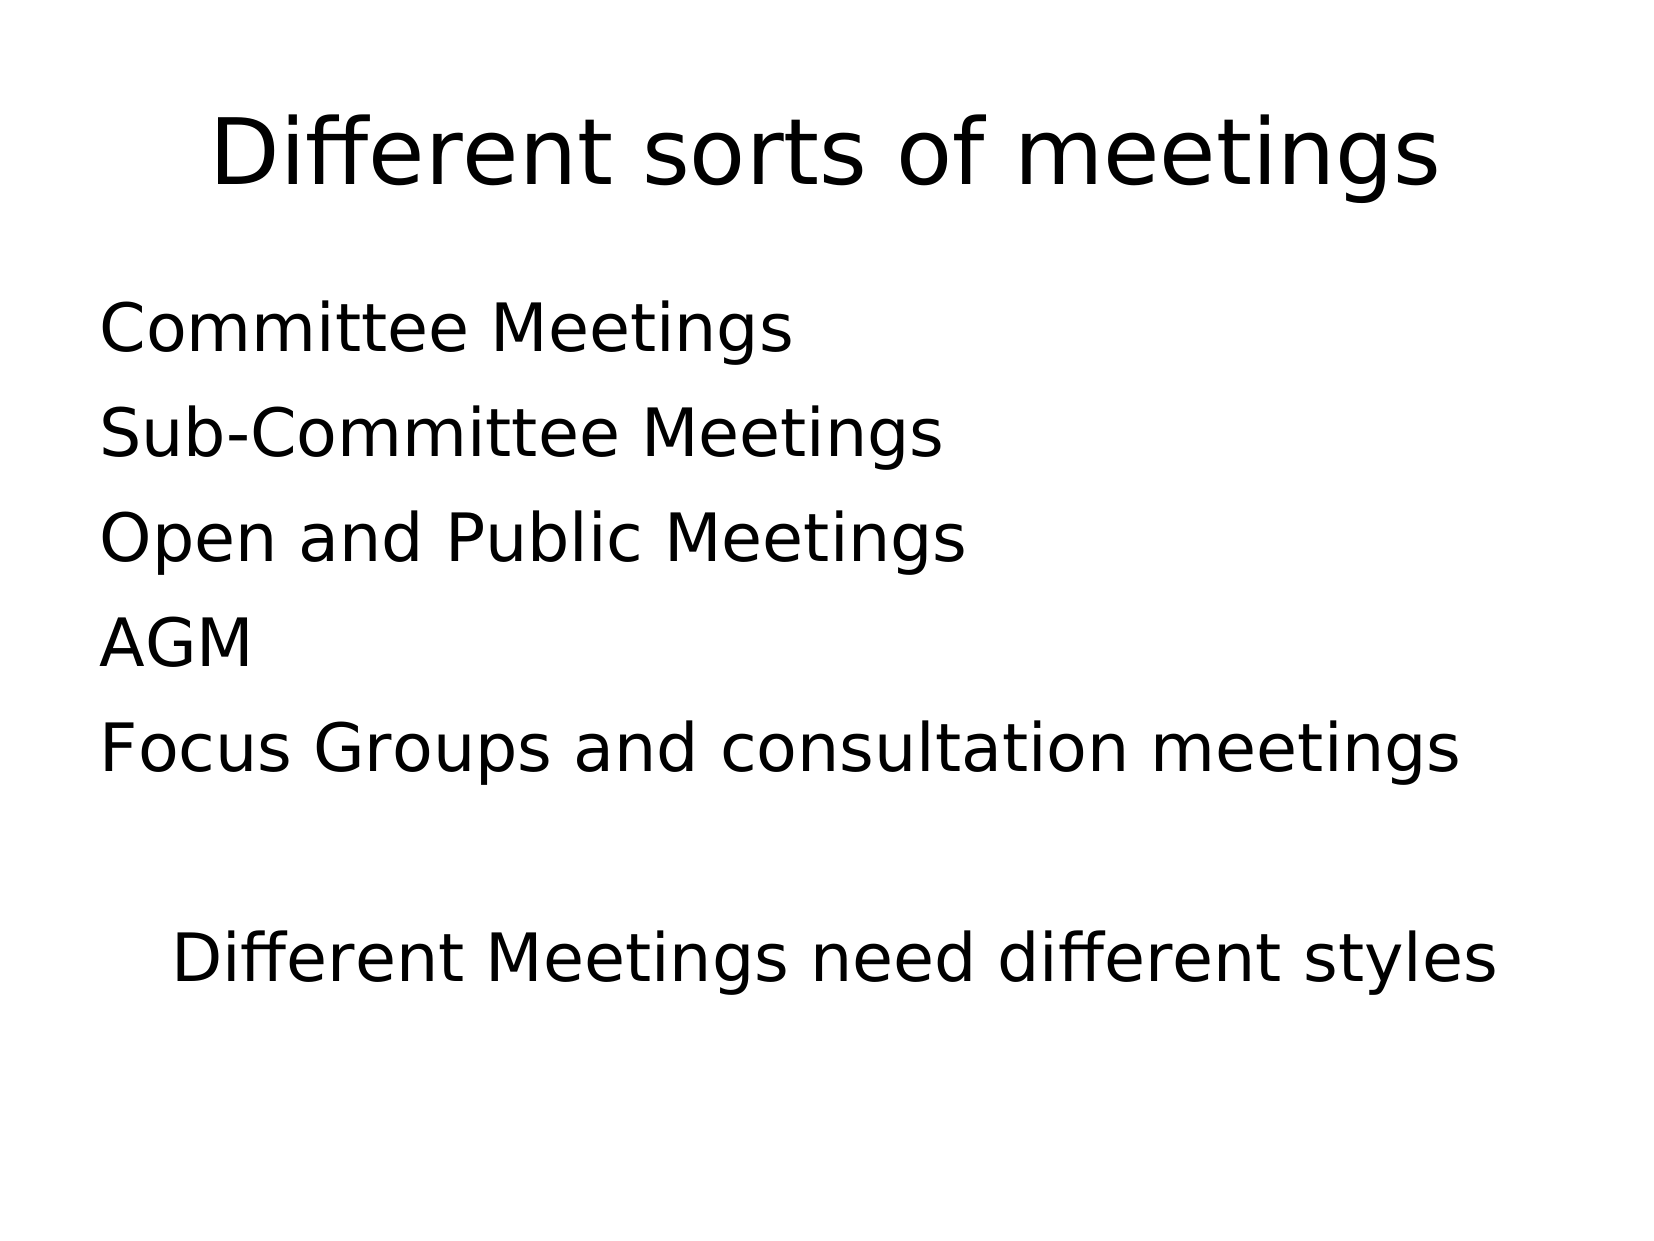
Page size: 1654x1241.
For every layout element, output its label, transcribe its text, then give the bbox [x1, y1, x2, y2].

title Different sorts of meetings [82, 56, 1571, 250]
list Committee Meetings Sub-Committee Meetings Open and Public Meetings AGM Focus Groups and consultation meetings Different Meetings need different styles [82, 290, 1571, 1094]
